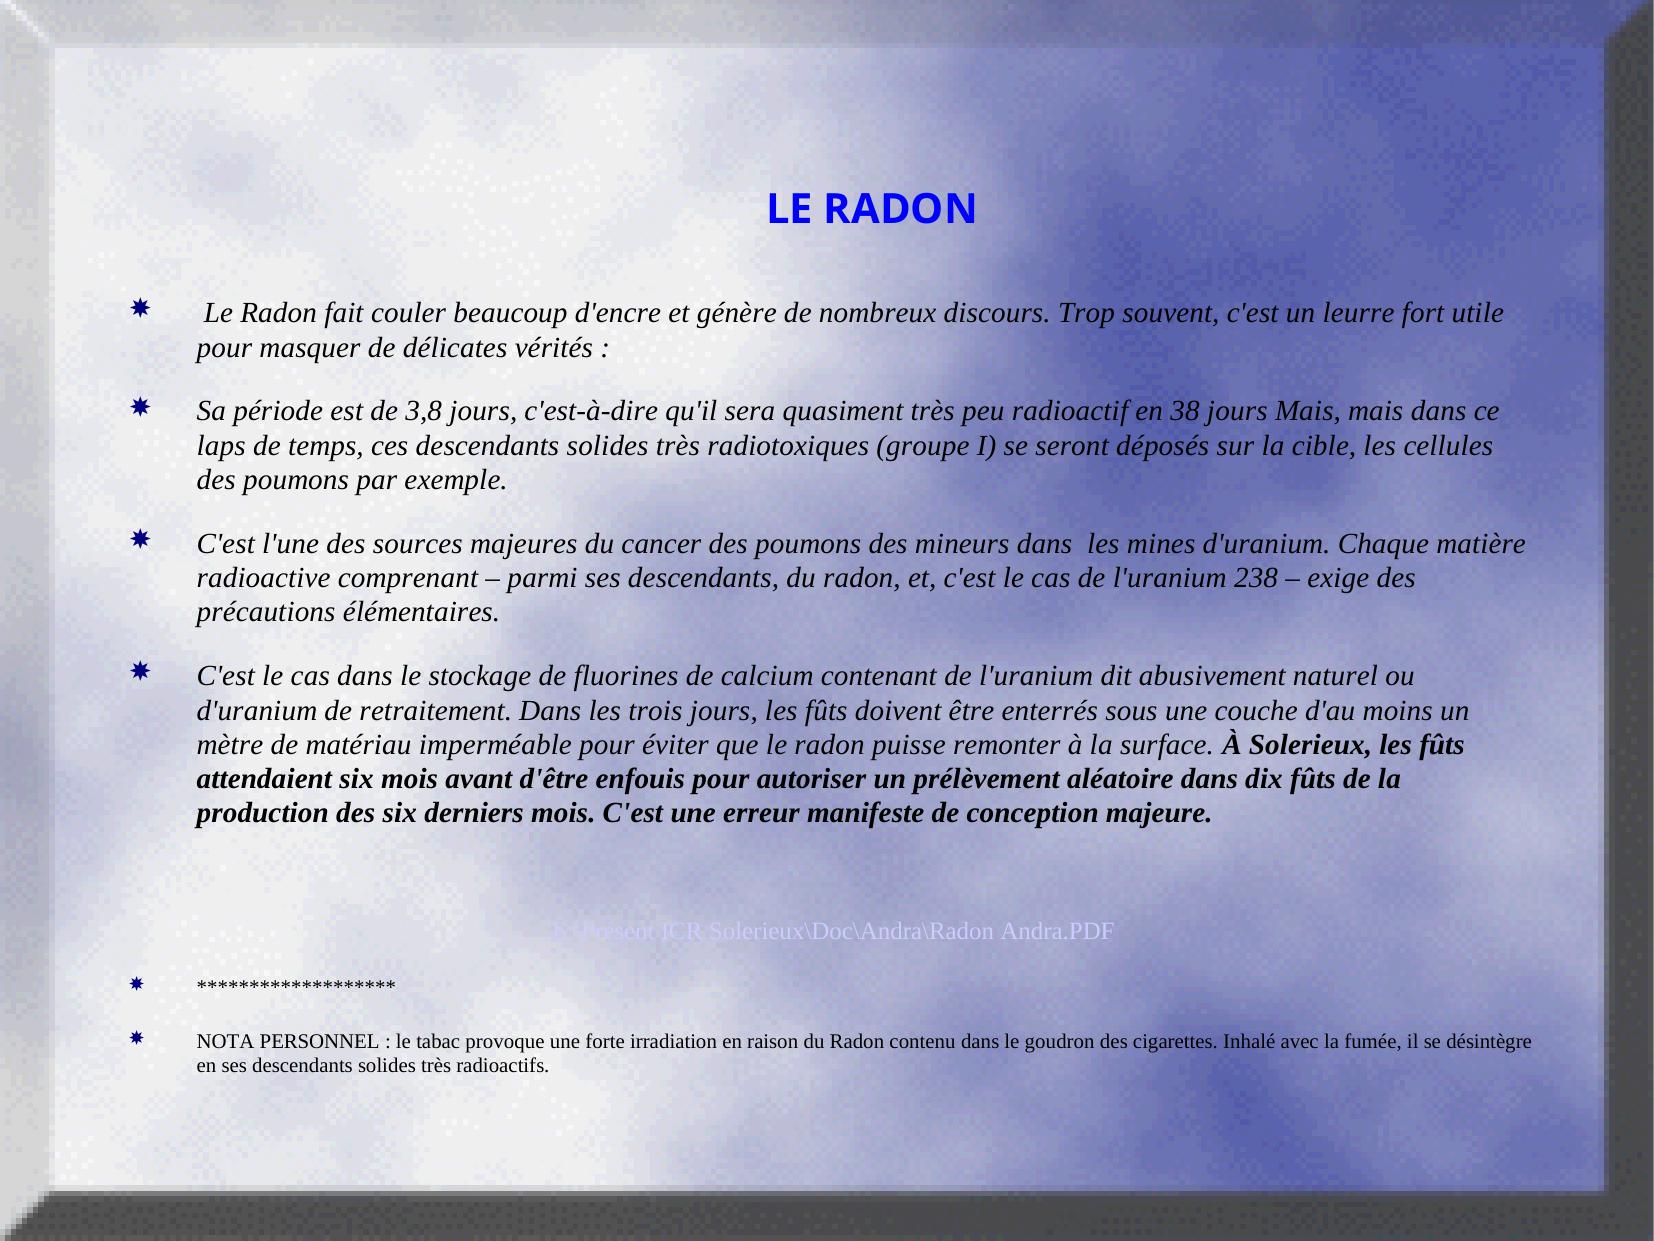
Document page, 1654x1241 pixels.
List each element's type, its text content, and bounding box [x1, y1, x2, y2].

list Le Radon fait couler beaucoup d'encre et génère de nombreux discours. Trop souvent, c'est un leurre fort utile pour masquer de délicates vérités : Sa période est de 3,8 jours, c'est-à-dire qu'il sera quasiment très peu radioactif en 38 jours Mais, mais dans ce laps de temps, ces descendants solides très radiotoxiques (groupe I) se seront déposés sur la cible, les cellules des poumons par exemple. C'est l'une des sources majeures du cancer des poumons des mineurs dans les mines d'uranium. Chaque matière radioactive comprenant – parmi ses descendants, du radon, et, c'est le cas de l'uranium 238 – exige des précautions élémentaires. C'est le cas dans le stockage de fluorines de calcium contenant de l'uranium dit abusivement naturel ou d'uranium de retraitement. Dans les trois jours, les fûts doivent être enterrés sous une couche d'au moins un mètre de matériau imperméable pour éviter que le radon puisse remonter à la surface. À Solerieux, les fûts attendaient six mois avant d'être enfouis pour autoriser un prélèvement aléatoire dans dix fûts de la production des six derniers mois. C'est une erreur manifeste de conception majeure. E:\Présent ICR Solerieux\Doc\Andra\Radon Andra.PDF ******************* NOTA PERSONNEL : le tabac provoque une forte irradiation en raison du Radon contenu dans le goudron des cigarettes. Inhalé avec la fumée, il se désintègre en ses descendants solides très radioactifs. [121, 295, 1534, 1241]
picture [0, 0, 1654, 1241]
title LE RADON [201, 102, 1543, 311]
